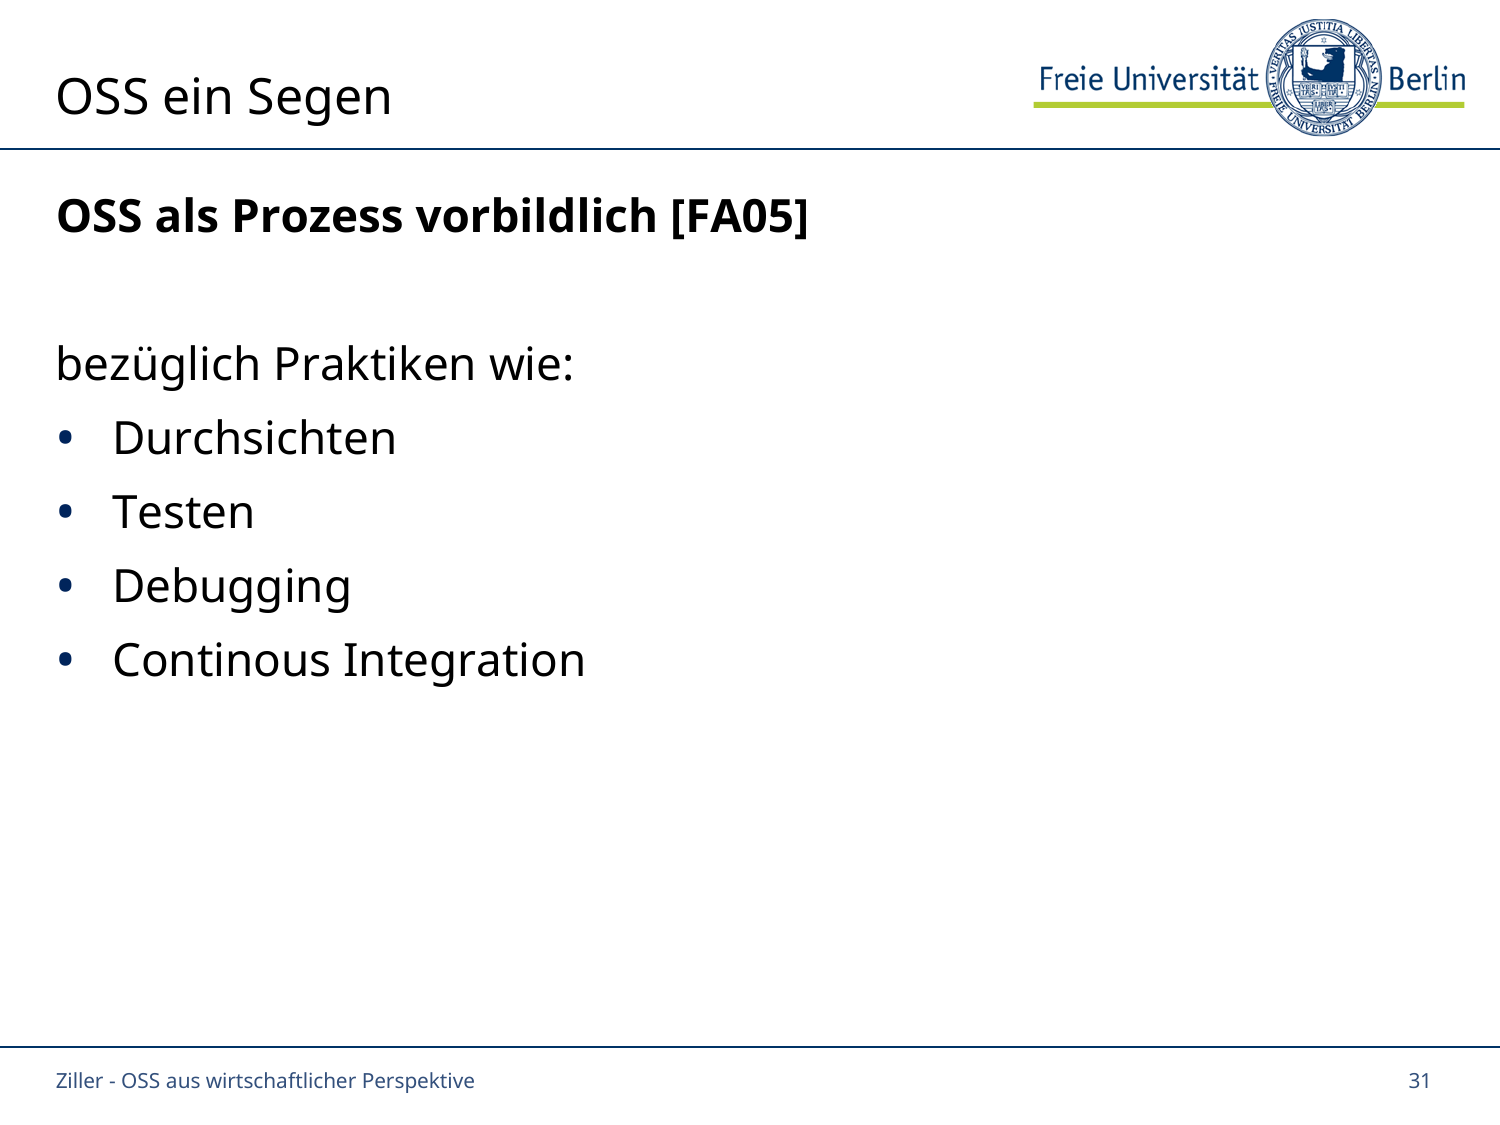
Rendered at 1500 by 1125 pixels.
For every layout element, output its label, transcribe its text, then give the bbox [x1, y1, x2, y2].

list OSS als Prozess vorbildlich [FA05] bezüglich Praktiken wie: Durchsichten Testen Debugging Continous Integration [41, 175, 1447, 1039]
picture [1033, 19, 1470, 137]
title OSS ein Segen [41, 0, 1016, 138]
